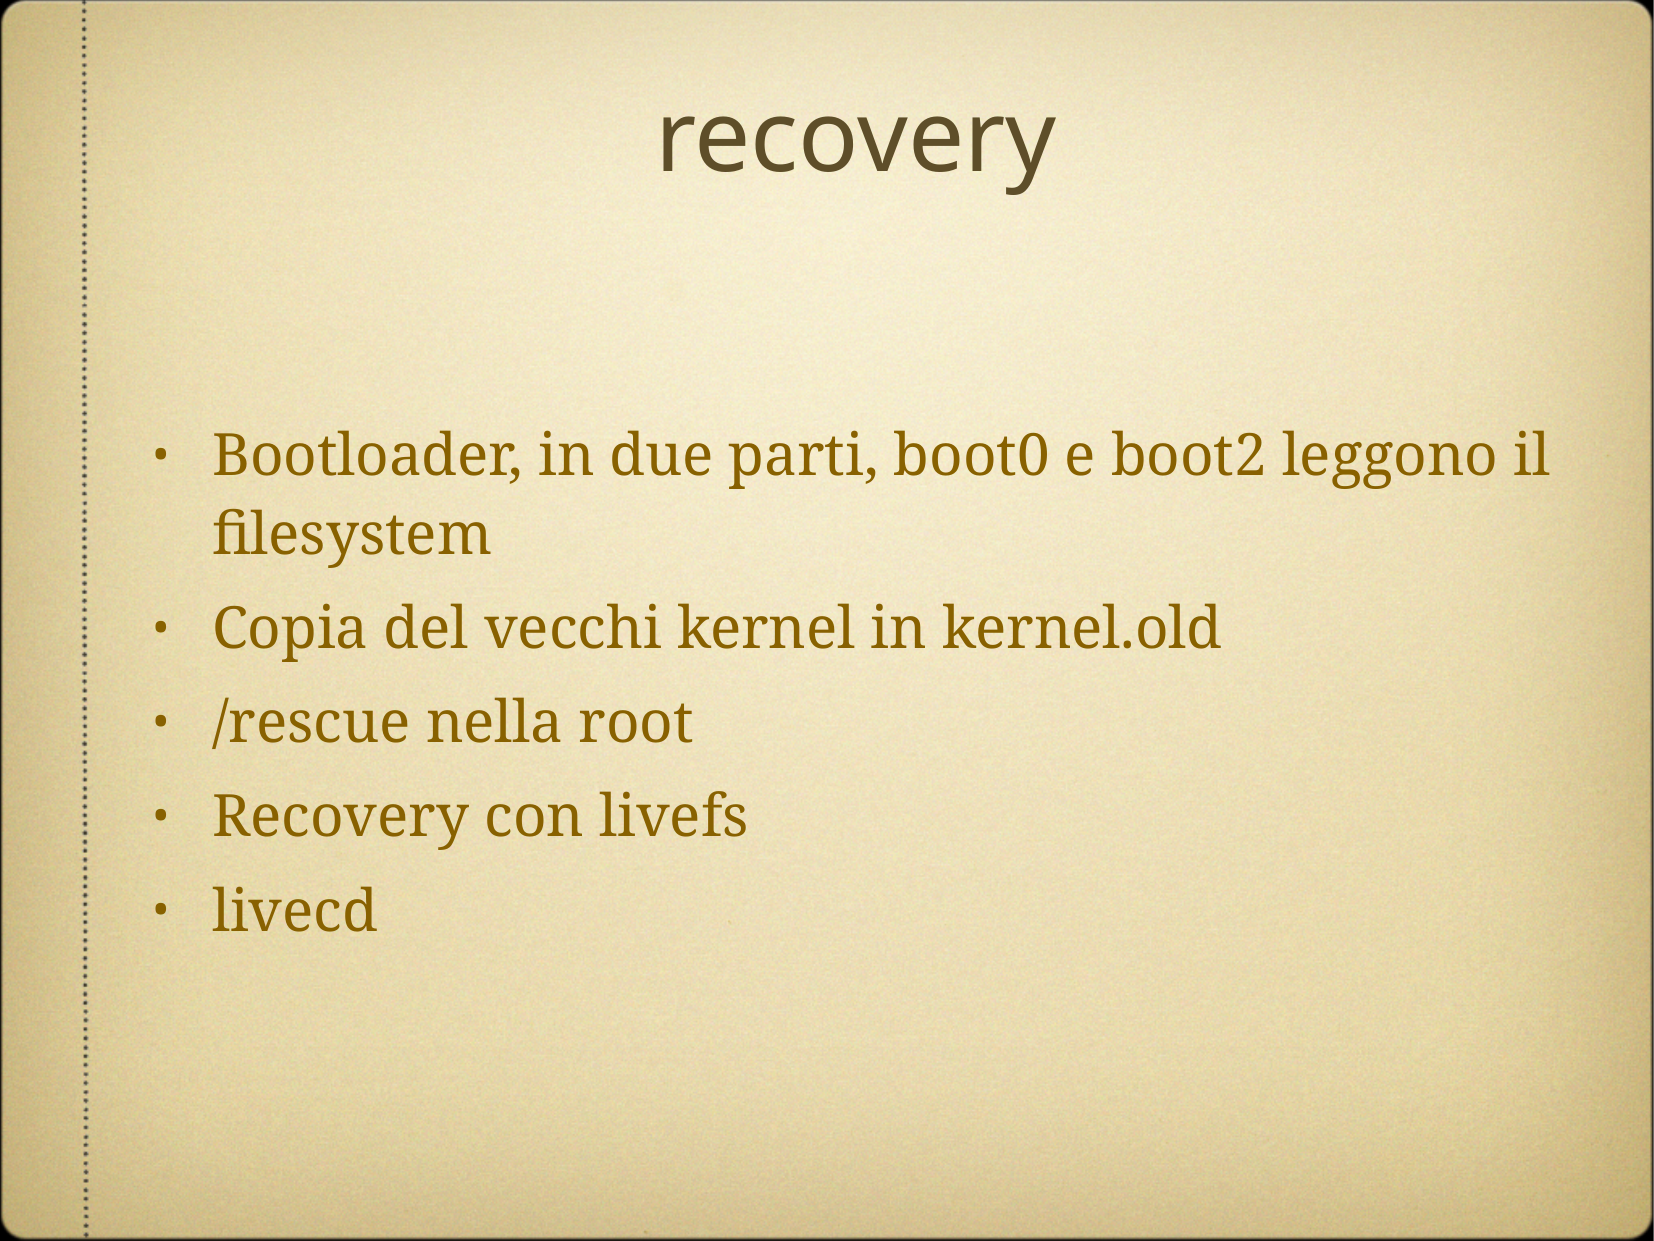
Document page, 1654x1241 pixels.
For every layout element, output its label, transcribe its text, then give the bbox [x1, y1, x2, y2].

picture [0, 0, 1654, 1241]
list Bootloader, in due parti, boot0 e boot2 leggono il filesystem Copia del vecchi kernel in kernel.old /rescue nella root Recovery con livefs livecd [118, 413, 1609, 1063]
title recovery [118, 0, 1595, 265]
